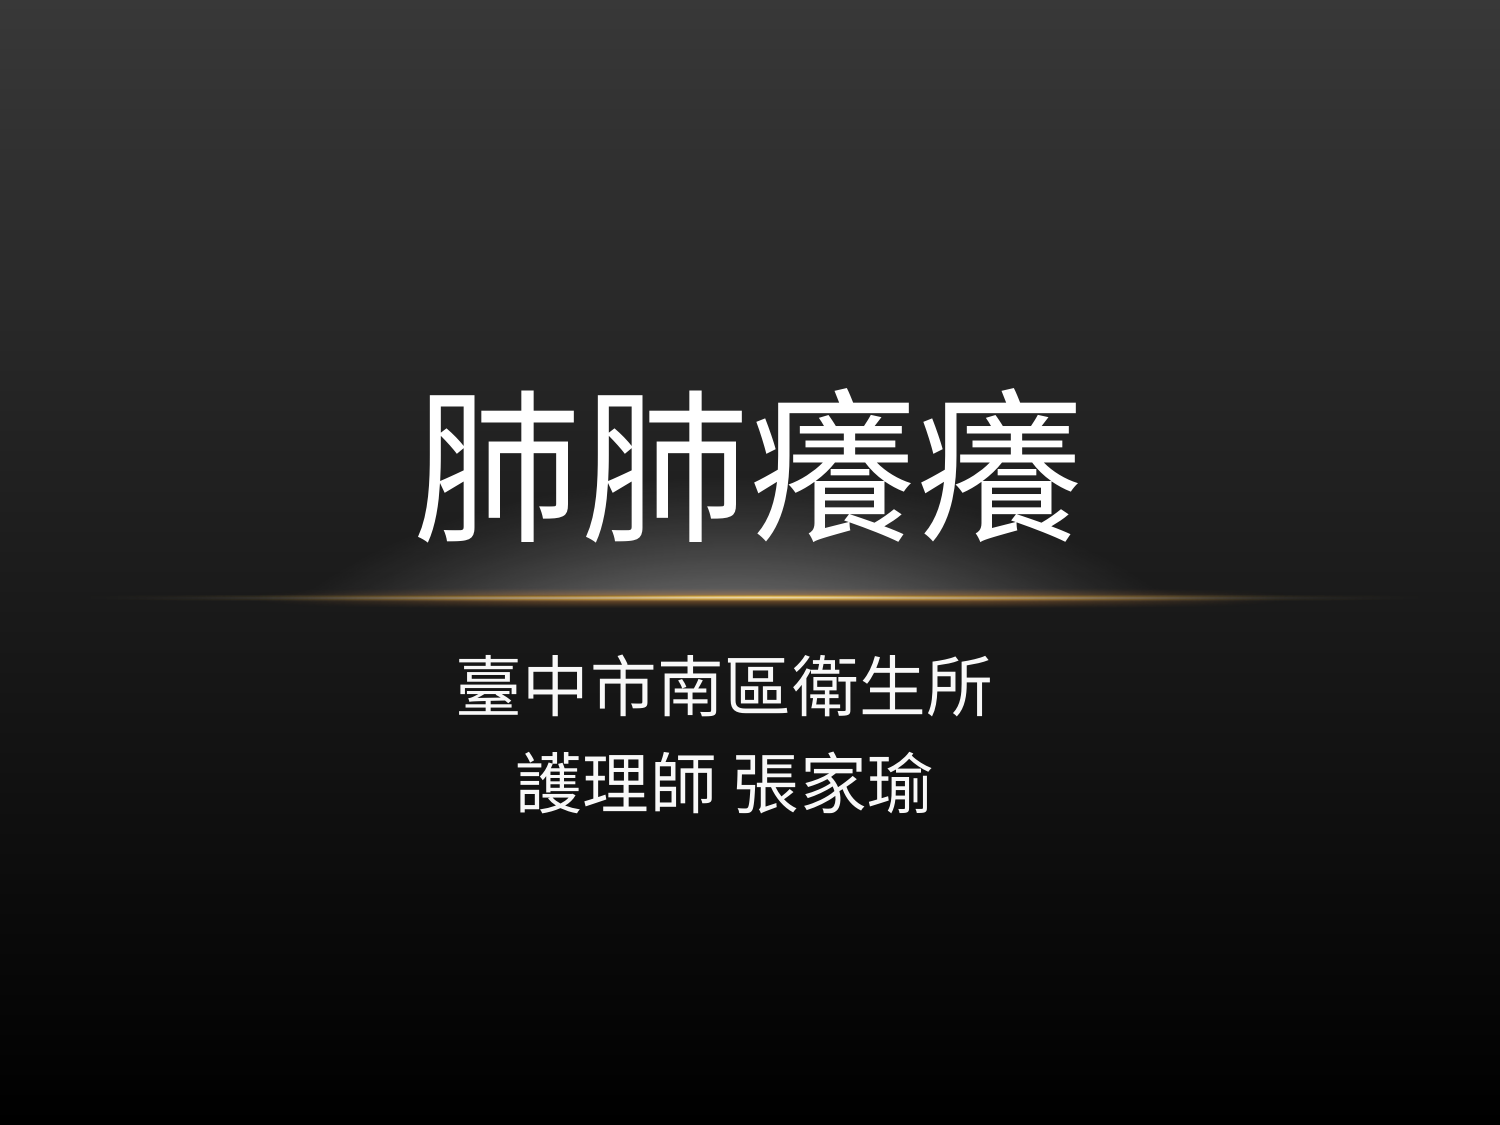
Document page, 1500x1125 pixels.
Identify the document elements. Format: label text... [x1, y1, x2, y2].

title 肺肺癢癢 [112, 329, 1388, 571]
subtitle 臺中市南區衛生所 護理師 張家瑜 [200, 637, 1251, 925]
